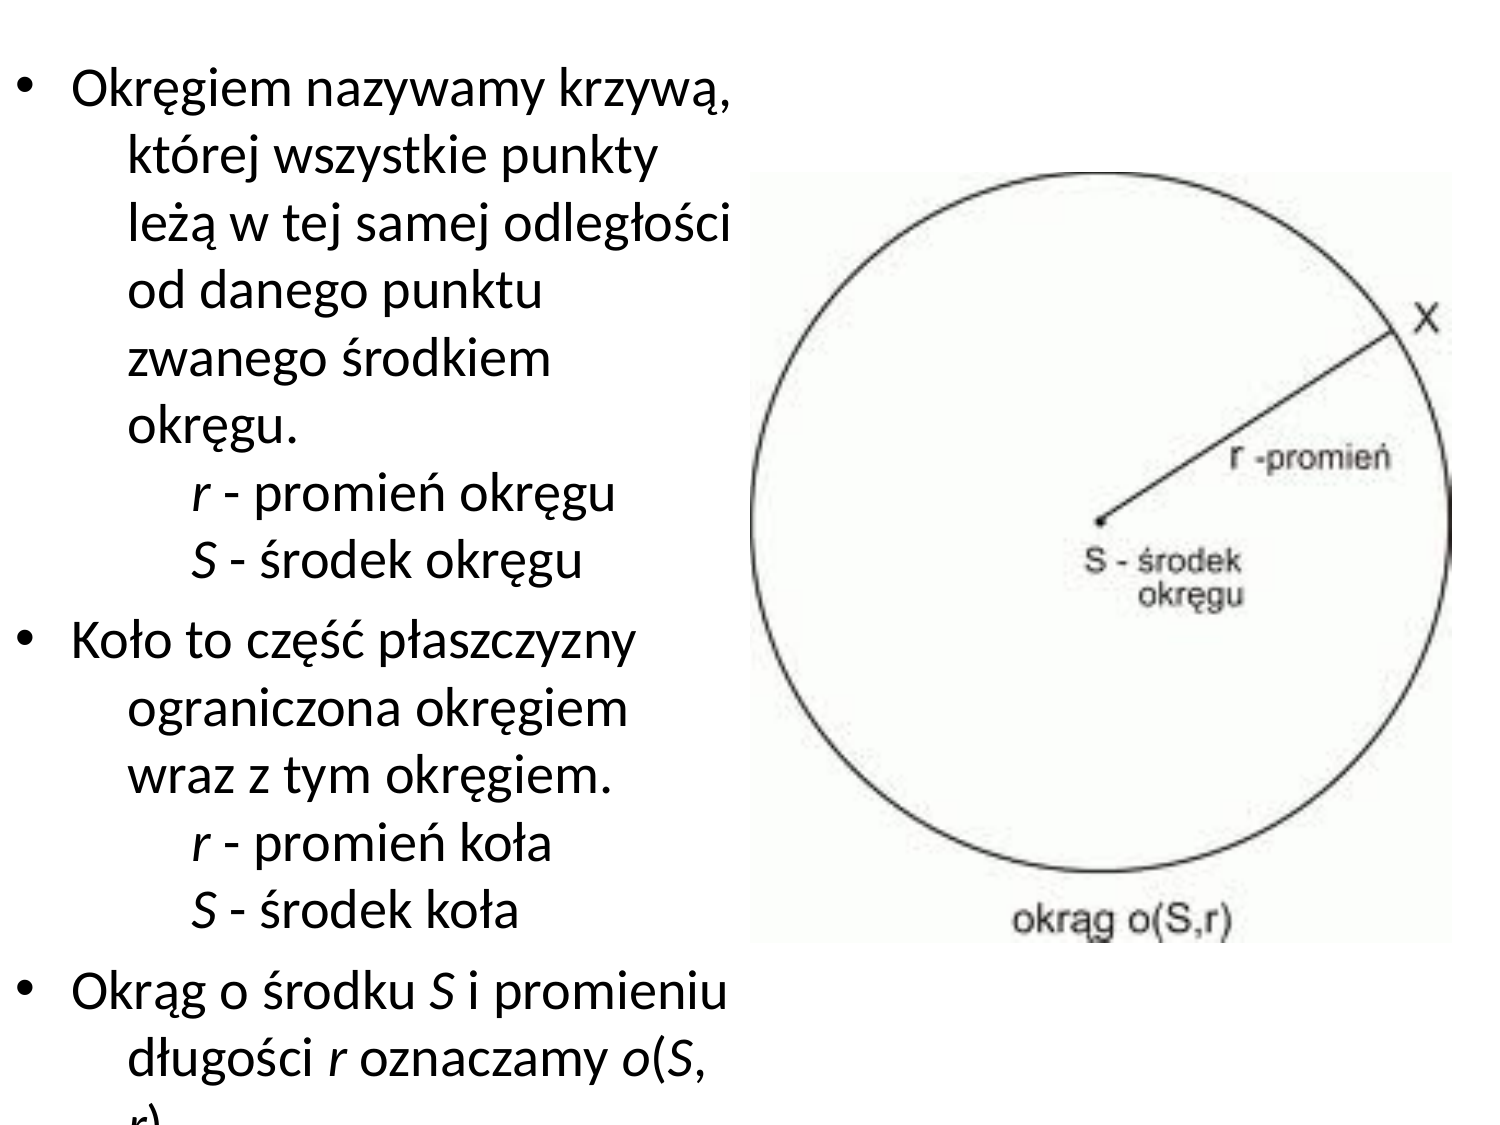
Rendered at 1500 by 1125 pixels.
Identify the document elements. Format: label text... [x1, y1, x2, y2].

list Okręgiem nazywamy krzywą, której wszystkie punkty leżą w tej samej odległości od danego punktu zwanego środkiem okręgu. r - promień okręgu S - środek okręgu Koło to część płaszczyzny ograniczona okręgiem wraz z tym okręgiem. r - promień koła S - środek koła Okrąg o środku S i promieniu długości r oznaczamy o(S, r). [0, 42, 751, 1125]
picture [750, 172, 1452, 943]
